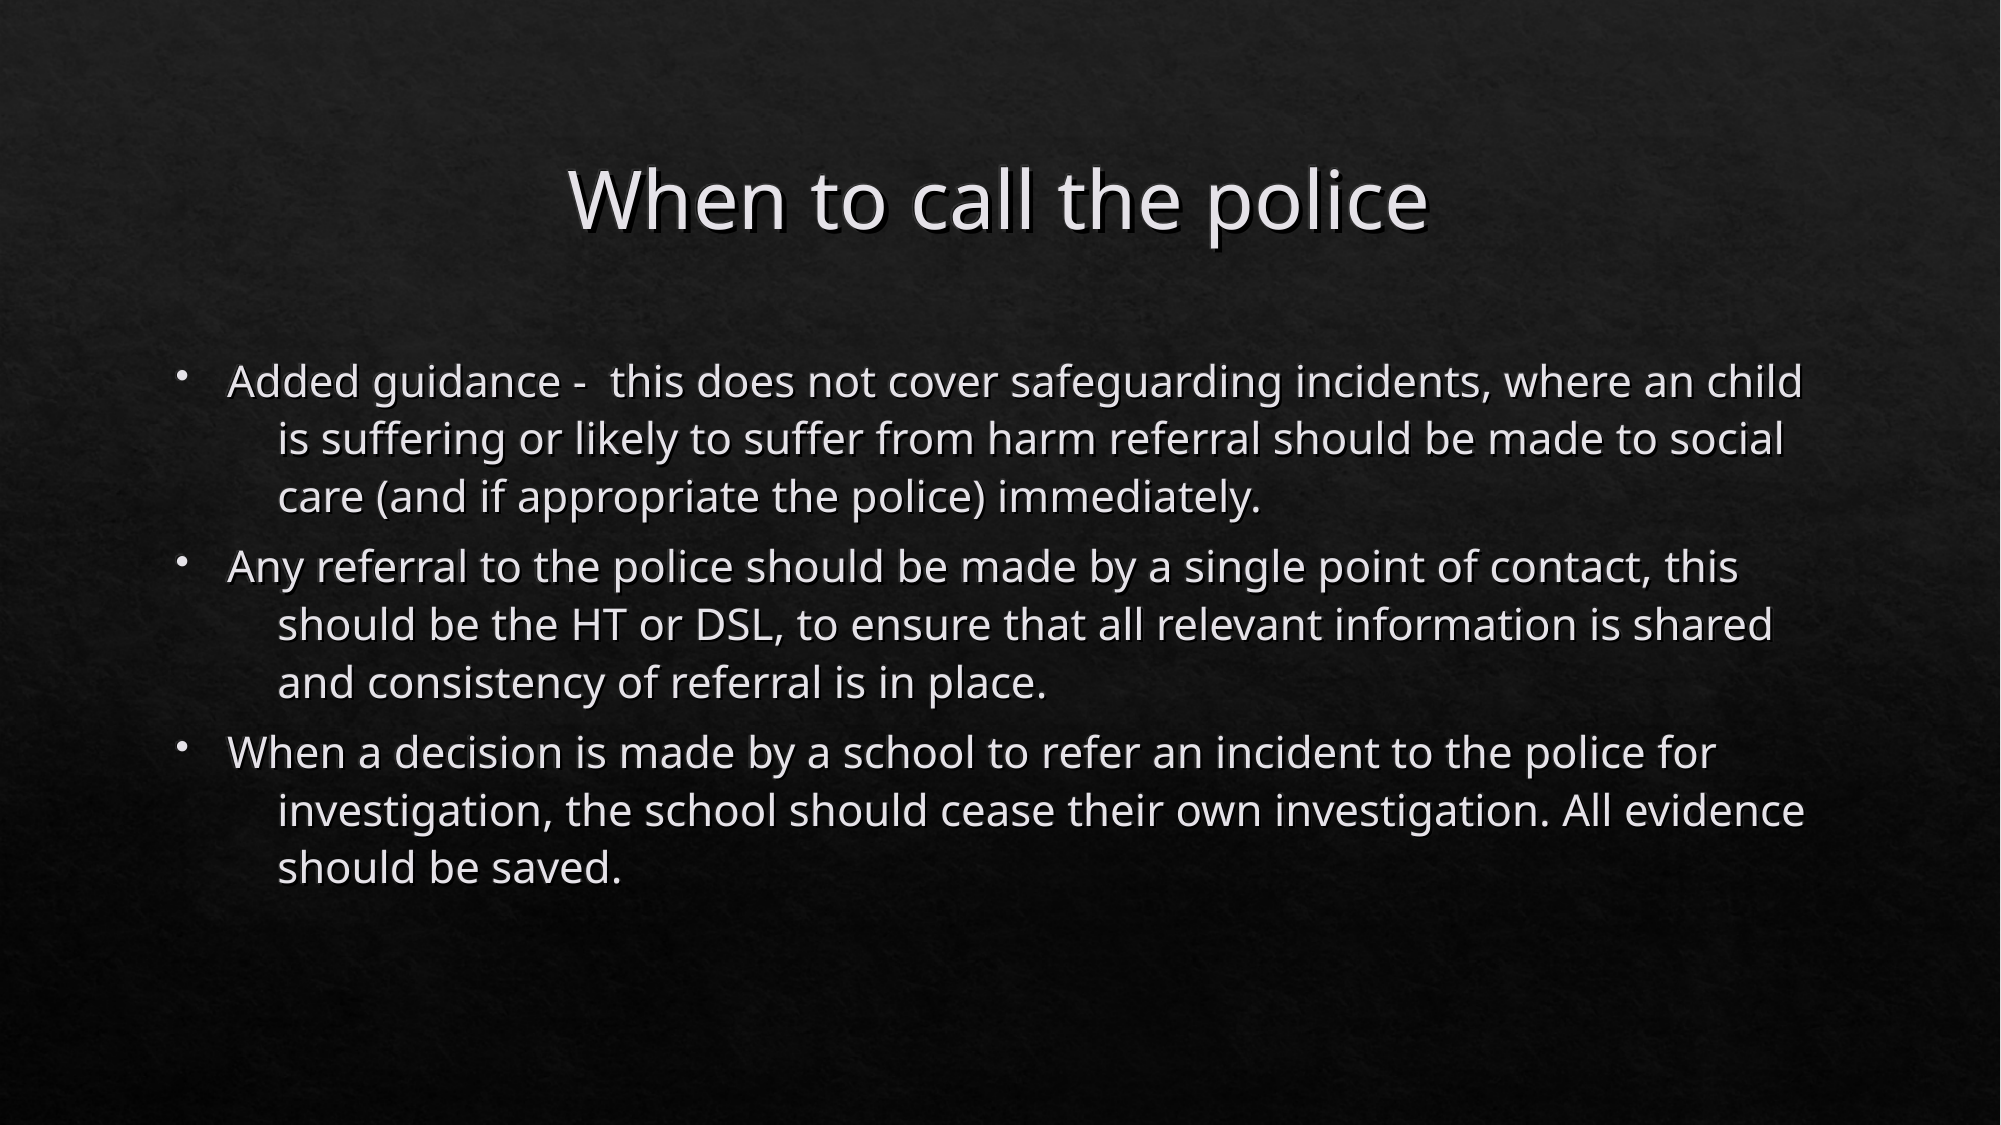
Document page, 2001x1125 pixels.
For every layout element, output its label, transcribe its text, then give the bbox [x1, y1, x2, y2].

title When to call the police [149, 99, 1849, 307]
list Added guidance - this does not cover safeguarding incidents, where an child is suffering or likely to suffer from harm referral should be made to social care (and if appropriate the police) immediately. Any referral to the police should be made by a single point of contact, this should be the HT or DSL, to ensure that all relevant information is shared and consistency of referral is in place. When a decision is made by a school to refer an incident to the police for investigation, the school should cease their own investigation. All evidence should be saved. [149, 340, 1849, 951]
